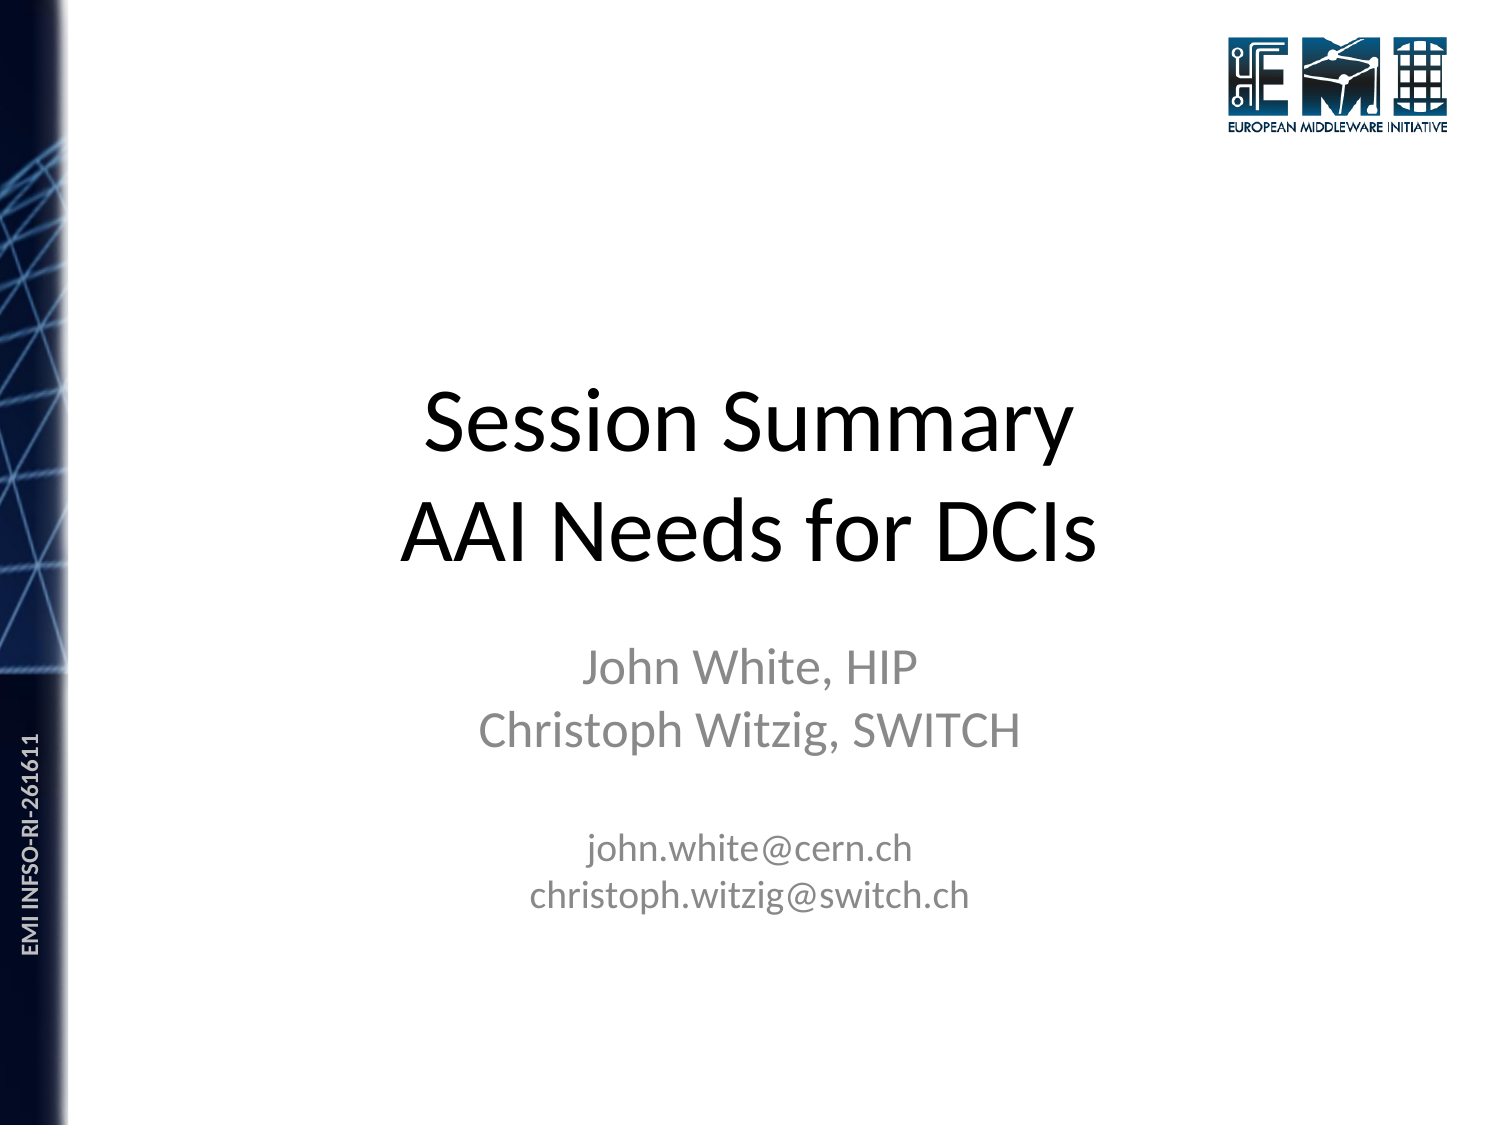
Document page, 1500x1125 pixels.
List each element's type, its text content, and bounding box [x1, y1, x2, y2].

text_box John White, HIP Christoph Witzig, SWITCH john.white@cern.ch christoph.witzig@switch.ch [225, 637, 1276, 926]
picture [0, 0, 76, 1125]
picture [1179, 21, 1494, 153]
title Session Summary AAI Needs for DCIs [112, 349, 1388, 591]
